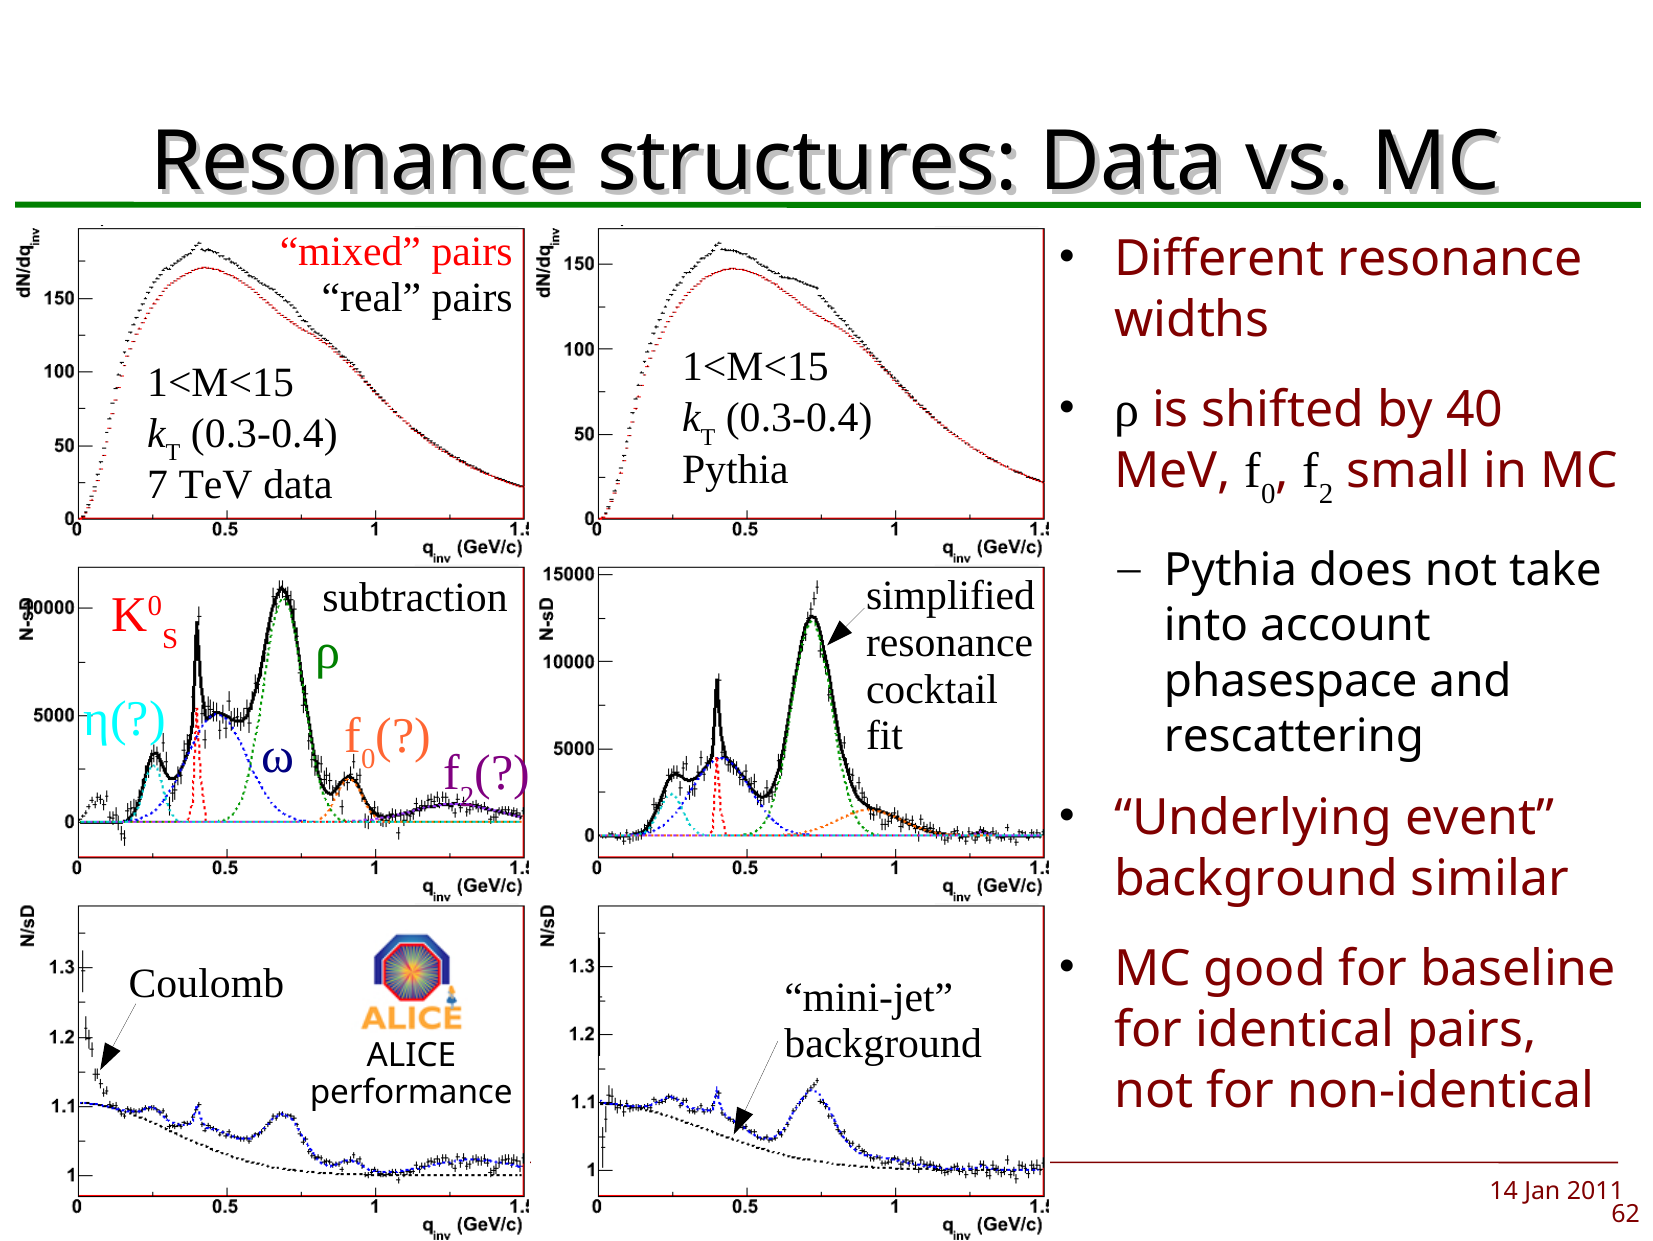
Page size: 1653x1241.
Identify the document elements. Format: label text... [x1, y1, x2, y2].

text_box “mini-jet” background [769, 966, 998, 1075]
list Different resonance widths ρ is shifted by 40 MeV, f0, f2 small in MC Pythia does not take into account phasespace and rescattering “Underlying event” background similar MC good for baseline for identical pairs, not for non-identical [1058, 225, 1621, 1146]
text_box ρ [300, 616, 356, 768]
text_box subtraction [307, 567, 534, 629]
text_box K0S [96, 574, 194, 677]
text_box f0(?) [329, 694, 456, 791]
text_box η(?) [69, 683, 182, 782]
text_box f2(?) [428, 732, 546, 815]
text_box simplified resonance cocktail fit [851, 565, 1061, 767]
text_box ω [246, 720, 310, 819]
picture [11, 225, 530, 1241]
title Resonance structures: Data vs. MC [119, 60, 1531, 253]
picture [531, 225, 1050, 1241]
text_box 1<M<15 kT (0.3-0.4) 7 TeV data [132, 351, 353, 516]
picture [356, 629, 530, 732]
text_box Coulomb [113, 952, 310, 1015]
text_box 1<M<15 kT (0.3-0.4) Pythia [667, 336, 899, 500]
text_box ALICE performance [294, 1029, 516, 1119]
text_box “mixed” pairs “real” pairs [264, 220, 528, 376]
